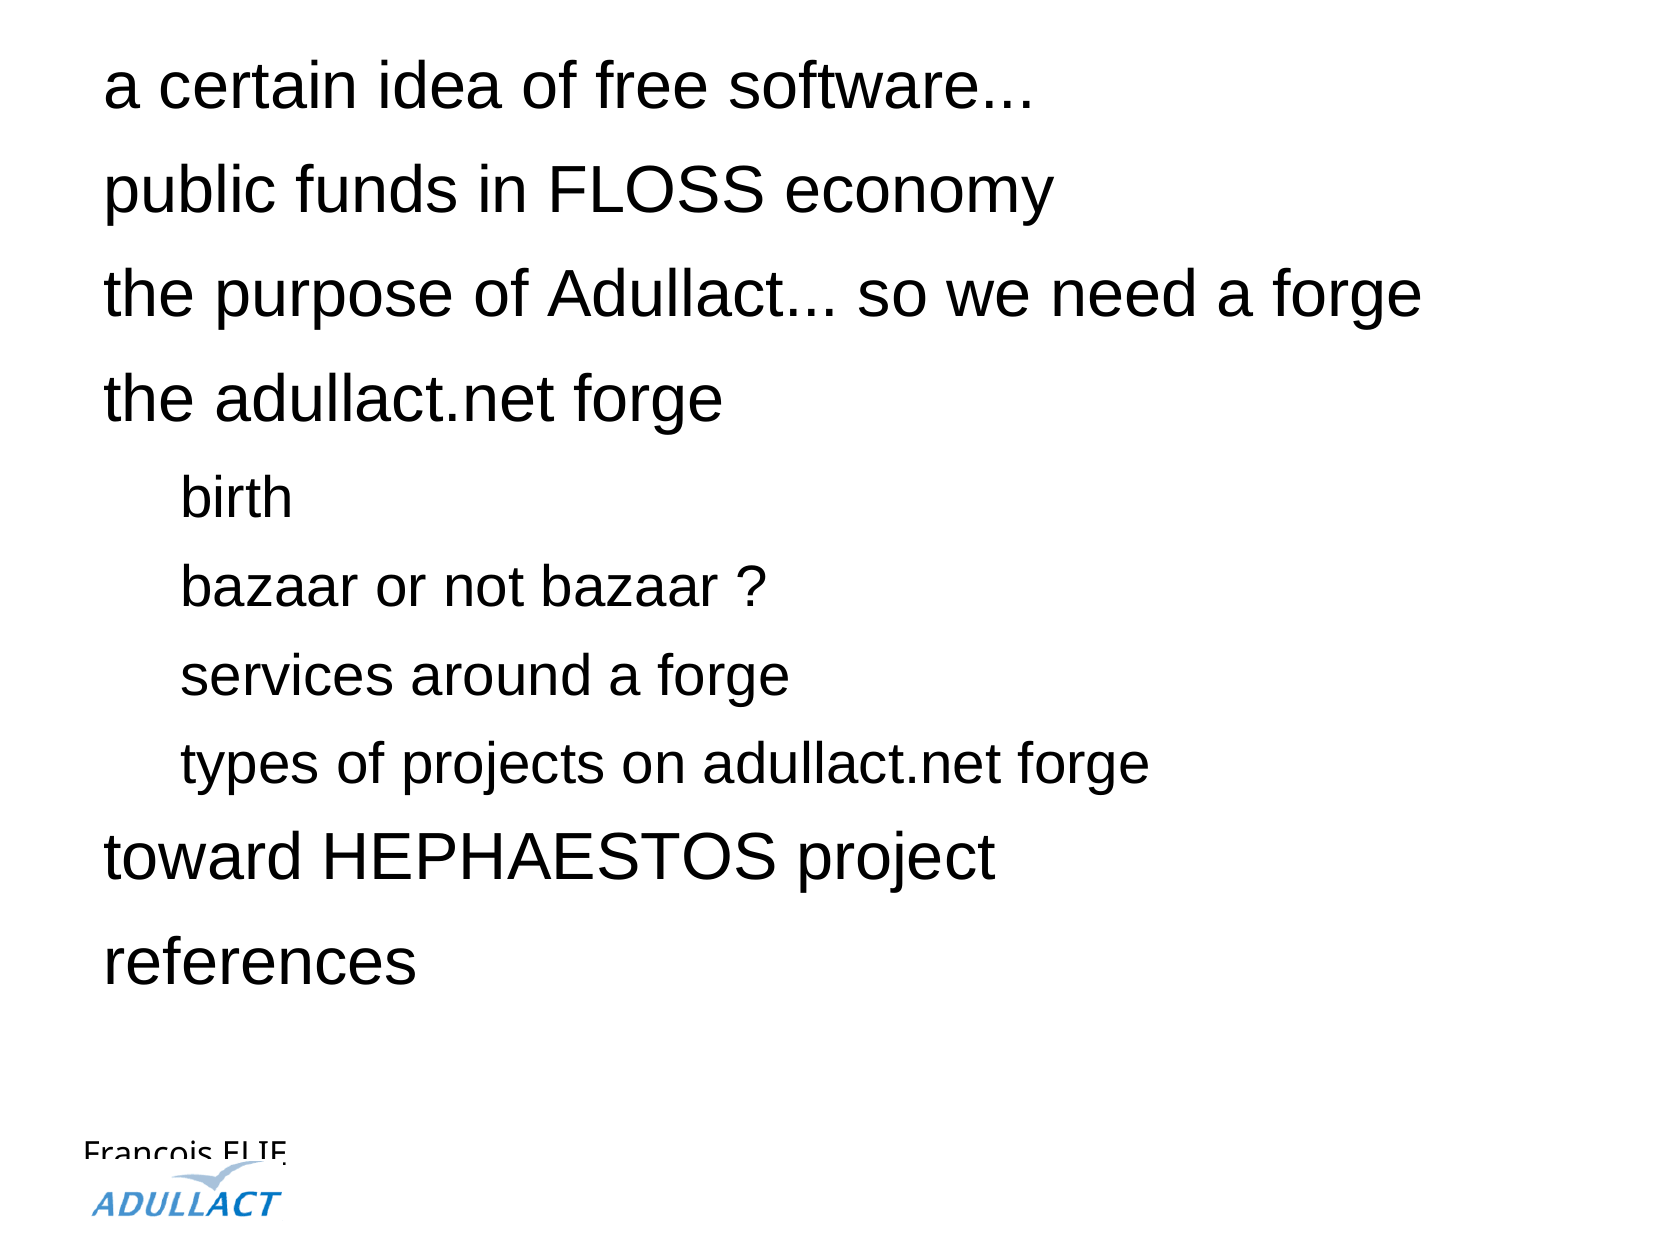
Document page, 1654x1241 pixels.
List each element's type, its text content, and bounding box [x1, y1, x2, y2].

list a certain idea of free software... public funds in FLOSS economy the purpose of Adullact... so we need a forge the adullact.net forge birth bazaar or not bazaar ? services around a forge types of projects on adullact.net forge toward HEPHAESTOS project references [85, 47, 1574, 1113]
picture [82, 1159, 283, 1221]
